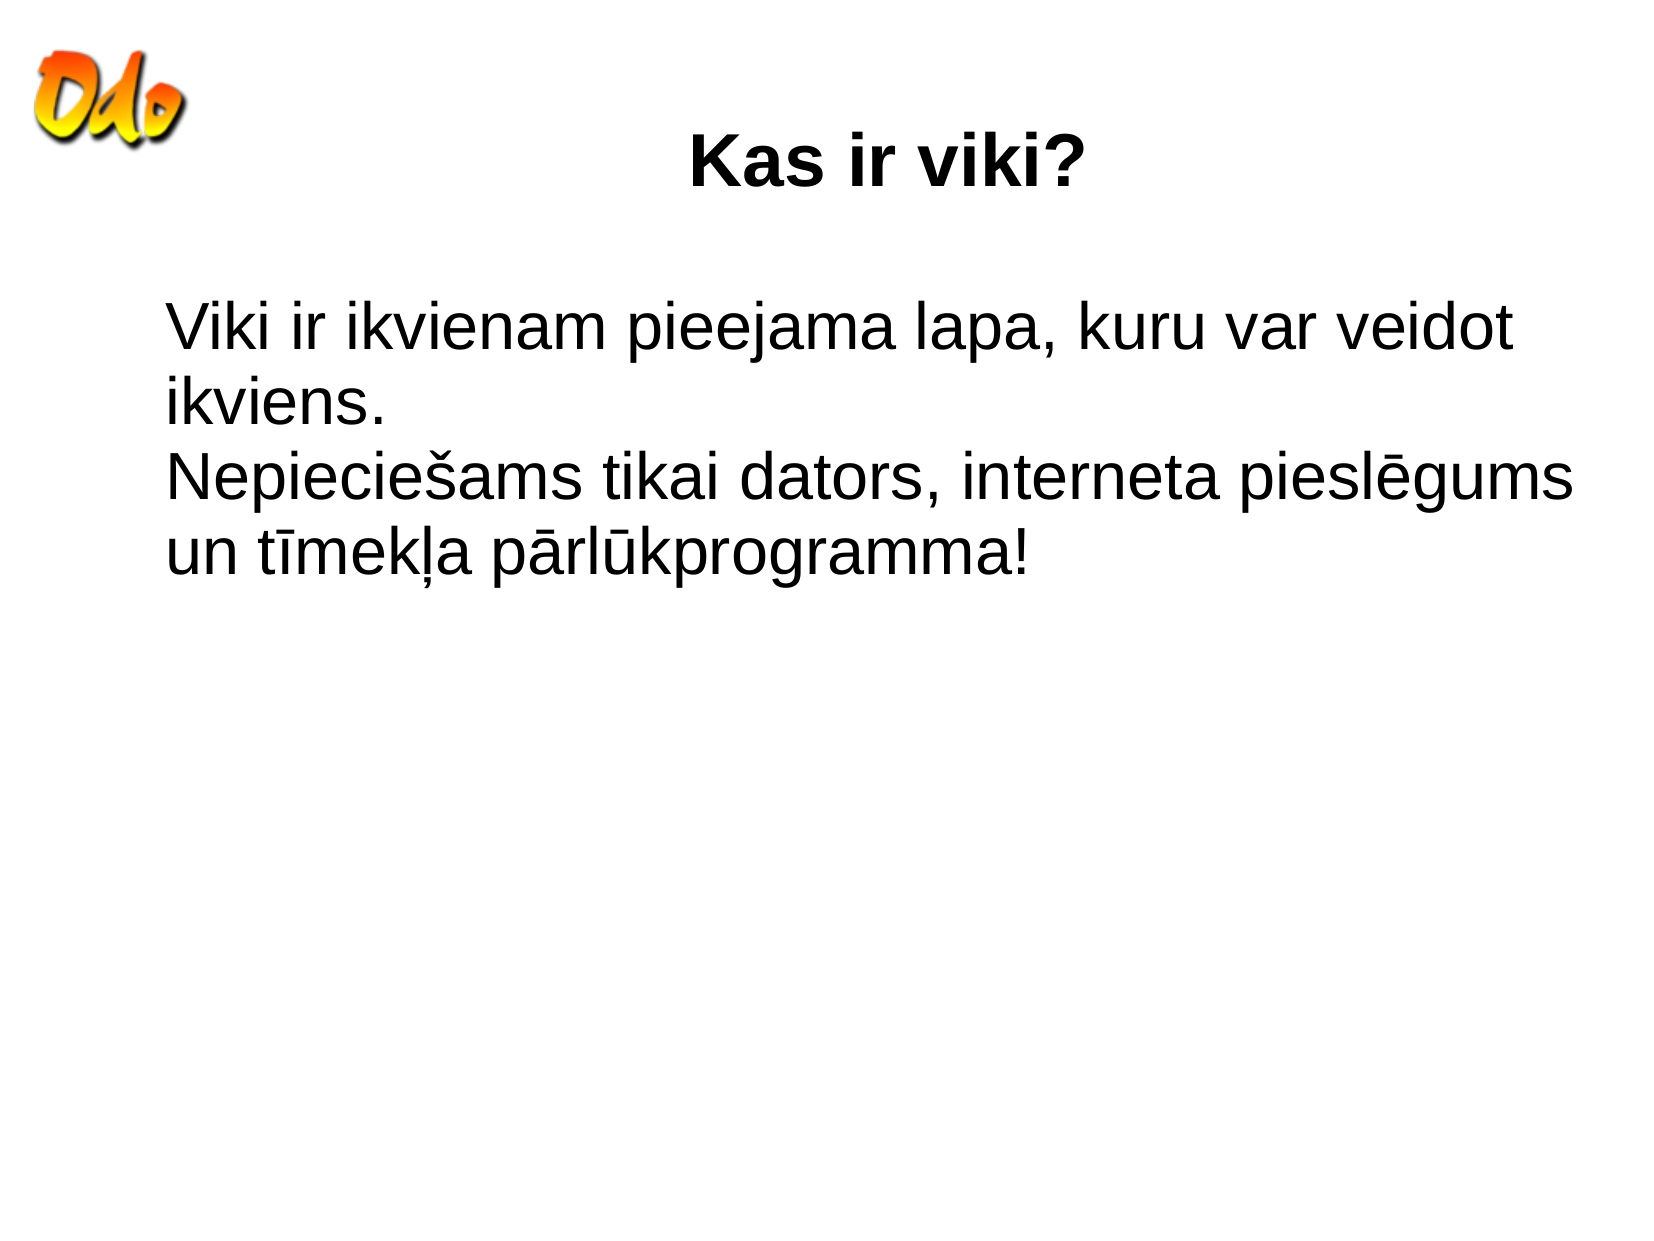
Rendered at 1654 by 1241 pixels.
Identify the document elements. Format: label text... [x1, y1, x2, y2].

title Kas ir viki? [206, 53, 1571, 268]
picture [27, 34, 195, 160]
list Viki ir ikvienam pieejama lapa, kuru var veidot ikviens. Nepieciešams tikai dators, interneta pieslēgums un tīmekļa pārlūkprogramma! [94, 289, 1583, 1034]
